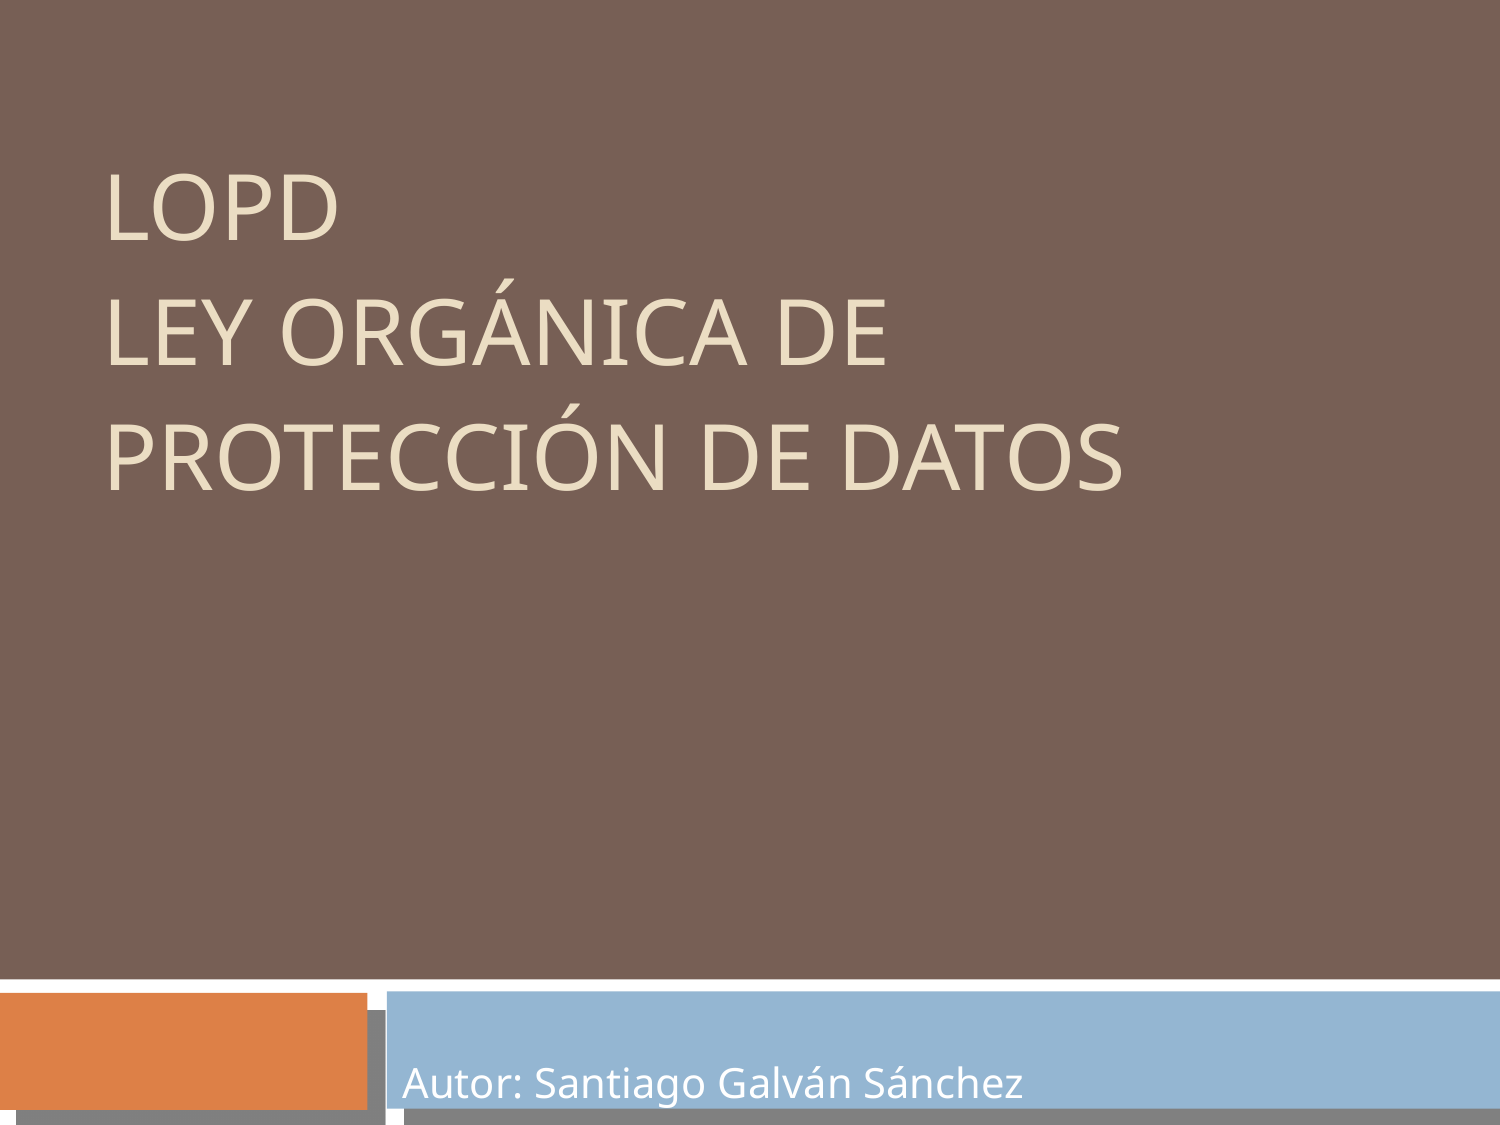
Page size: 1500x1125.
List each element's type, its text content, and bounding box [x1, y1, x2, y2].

text_box Autor: Santiago Galván Sánchez [387, 990, 1488, 1107]
title LOPD LEY ORGÁNICA DE PROTECCIÓN DE DATOS [87, 70, 1376, 525]
